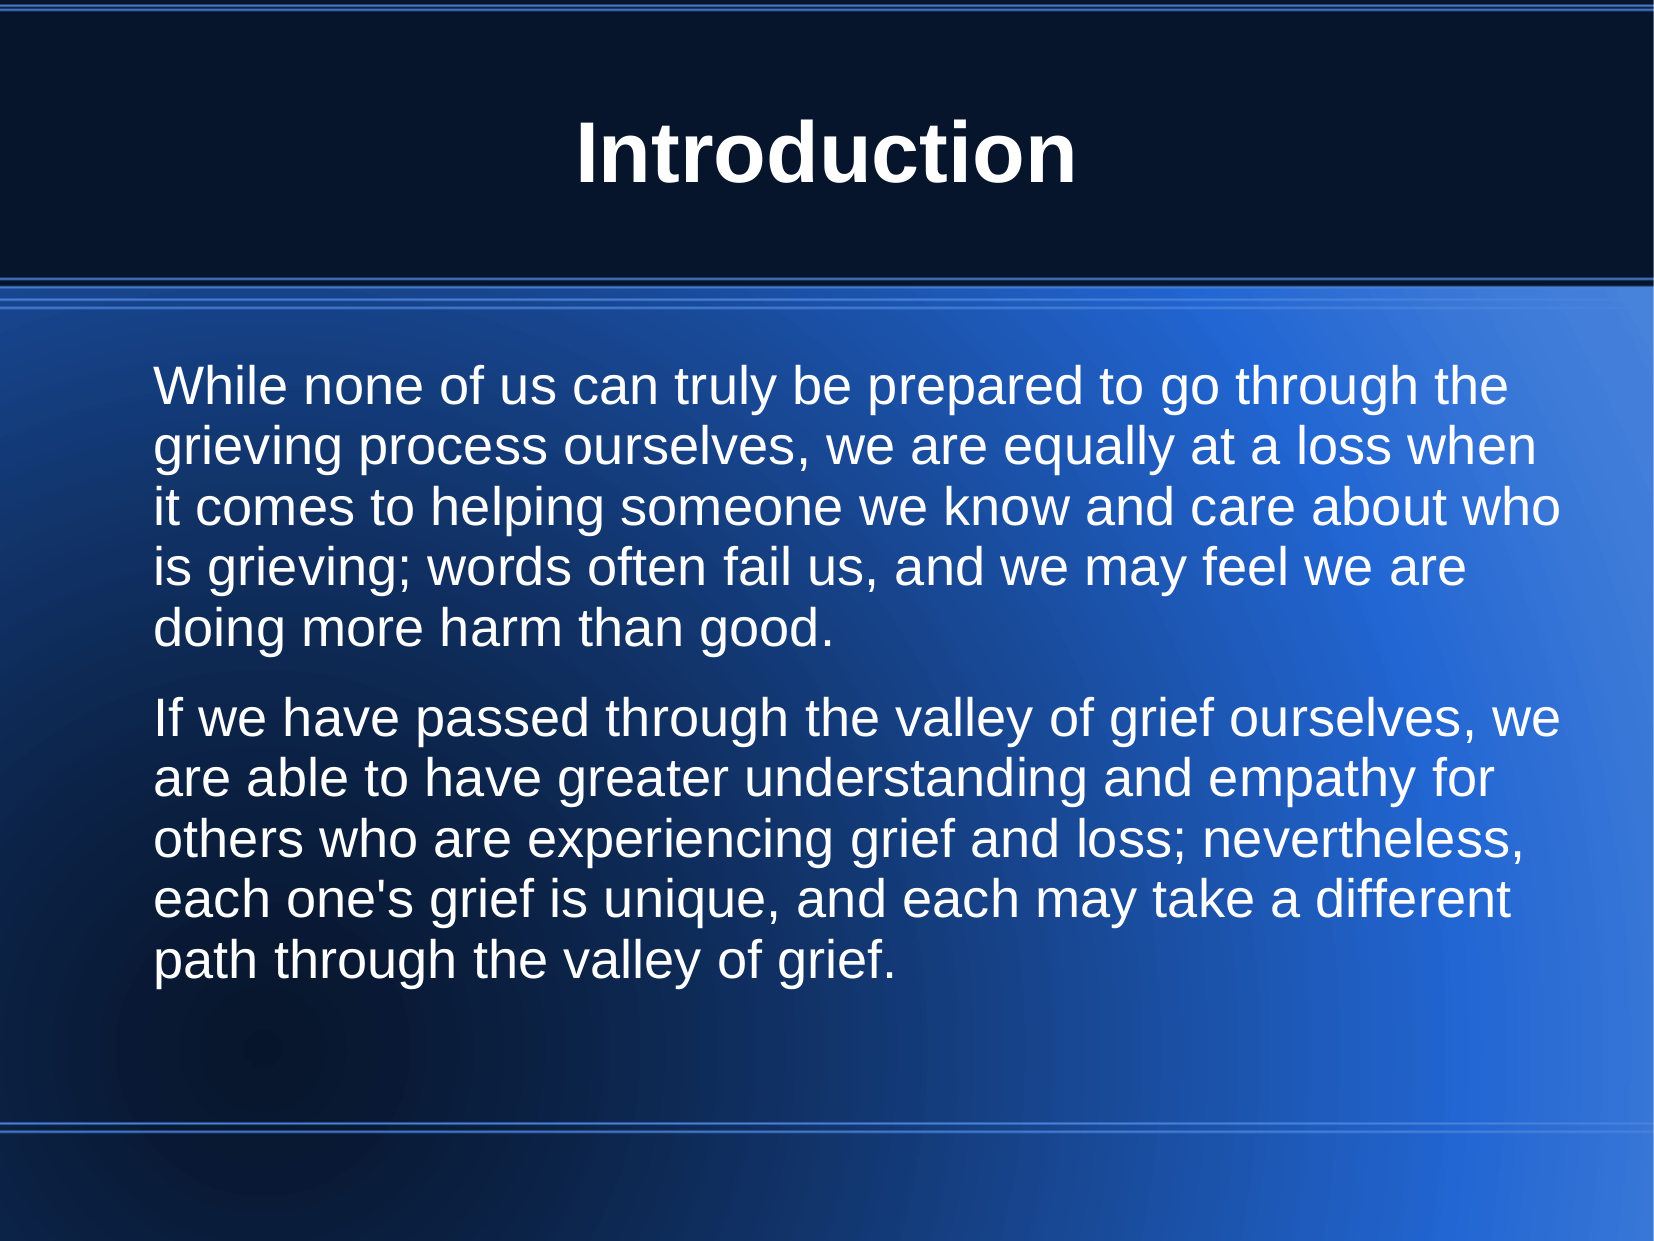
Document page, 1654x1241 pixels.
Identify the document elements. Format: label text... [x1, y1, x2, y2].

list While none of us can truly be prepared to go through the grieving process ourselves, we are equally at a loss when it comes to helping someone we know and care about who is grieving; words often fail us, and we may feel we are doing more harm than good. If we have passed through the valley of grief ourselves, we are able to have greater understanding and empathy for others who are experiencing grief and loss; nevertheless, each one's grief is unique, and each may take a different path through the valley of grief. [82, 355, 1571, 1058]
picture [0, 0, 1654, 1241]
title Introduction [82, 49, 1571, 257]
